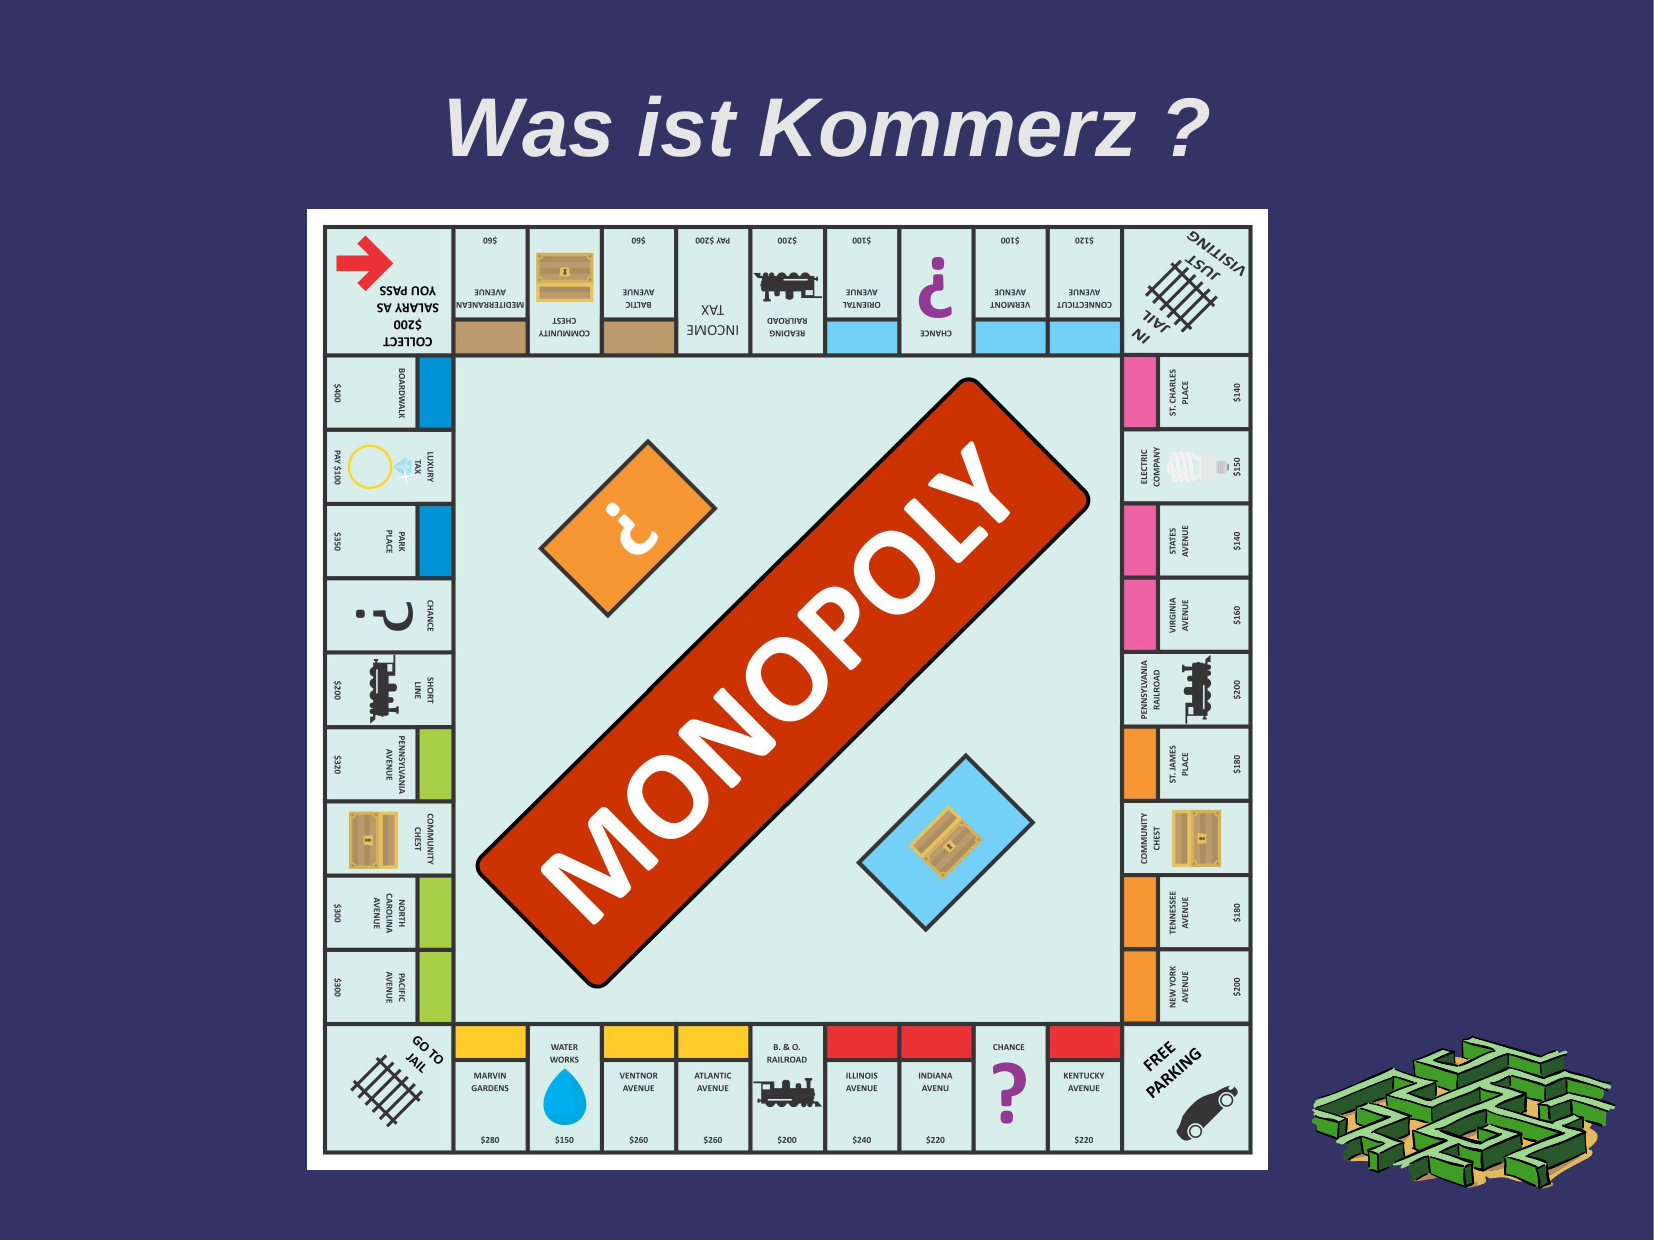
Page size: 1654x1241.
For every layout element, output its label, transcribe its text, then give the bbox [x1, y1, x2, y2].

title Was ist Kommerz ? [121, 19, 1534, 227]
picture [307, 209, 1268, 1170]
